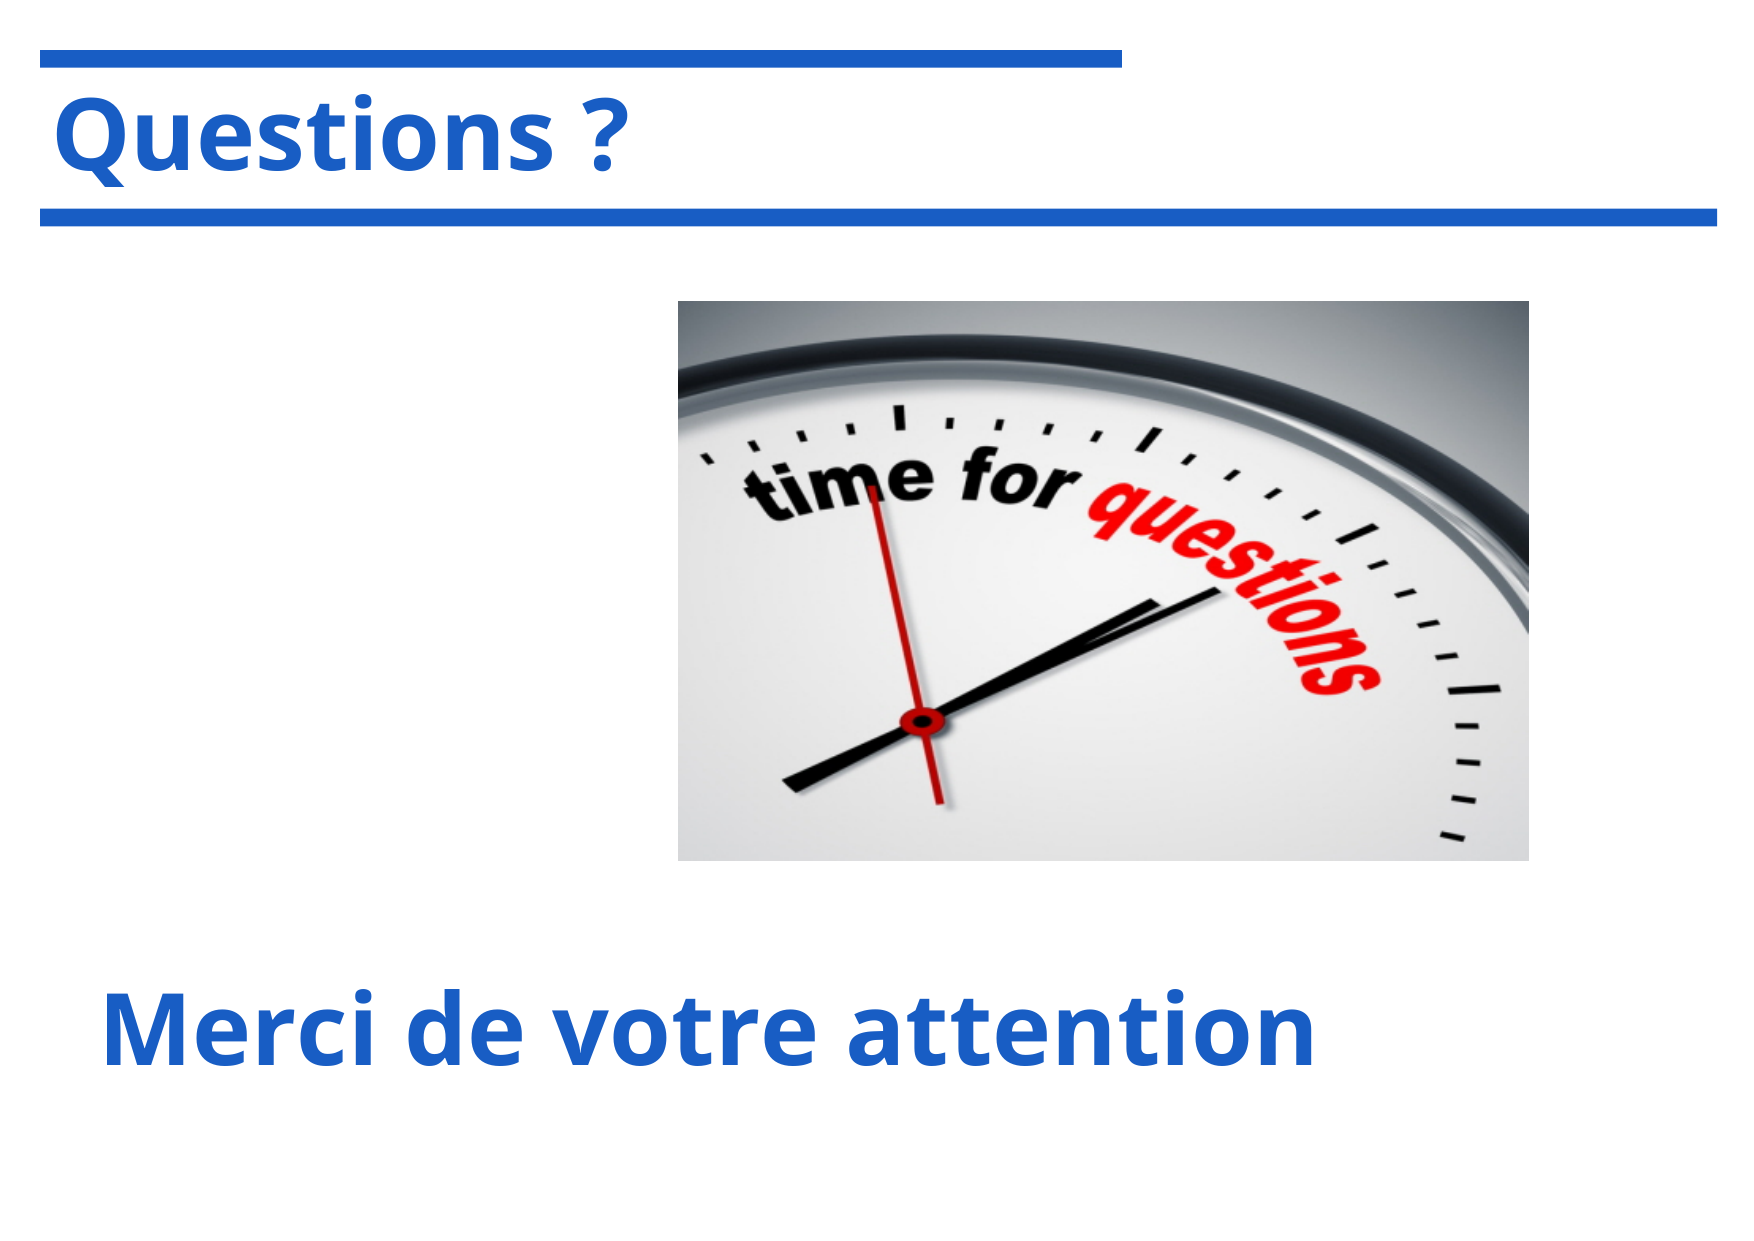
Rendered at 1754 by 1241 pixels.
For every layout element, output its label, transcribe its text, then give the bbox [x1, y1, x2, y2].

text_box Questions ? [36, 61, 1127, 215]
picture [678, 301, 1529, 861]
text_box Merci de votre attention [0, 958, 1460, 1094]
